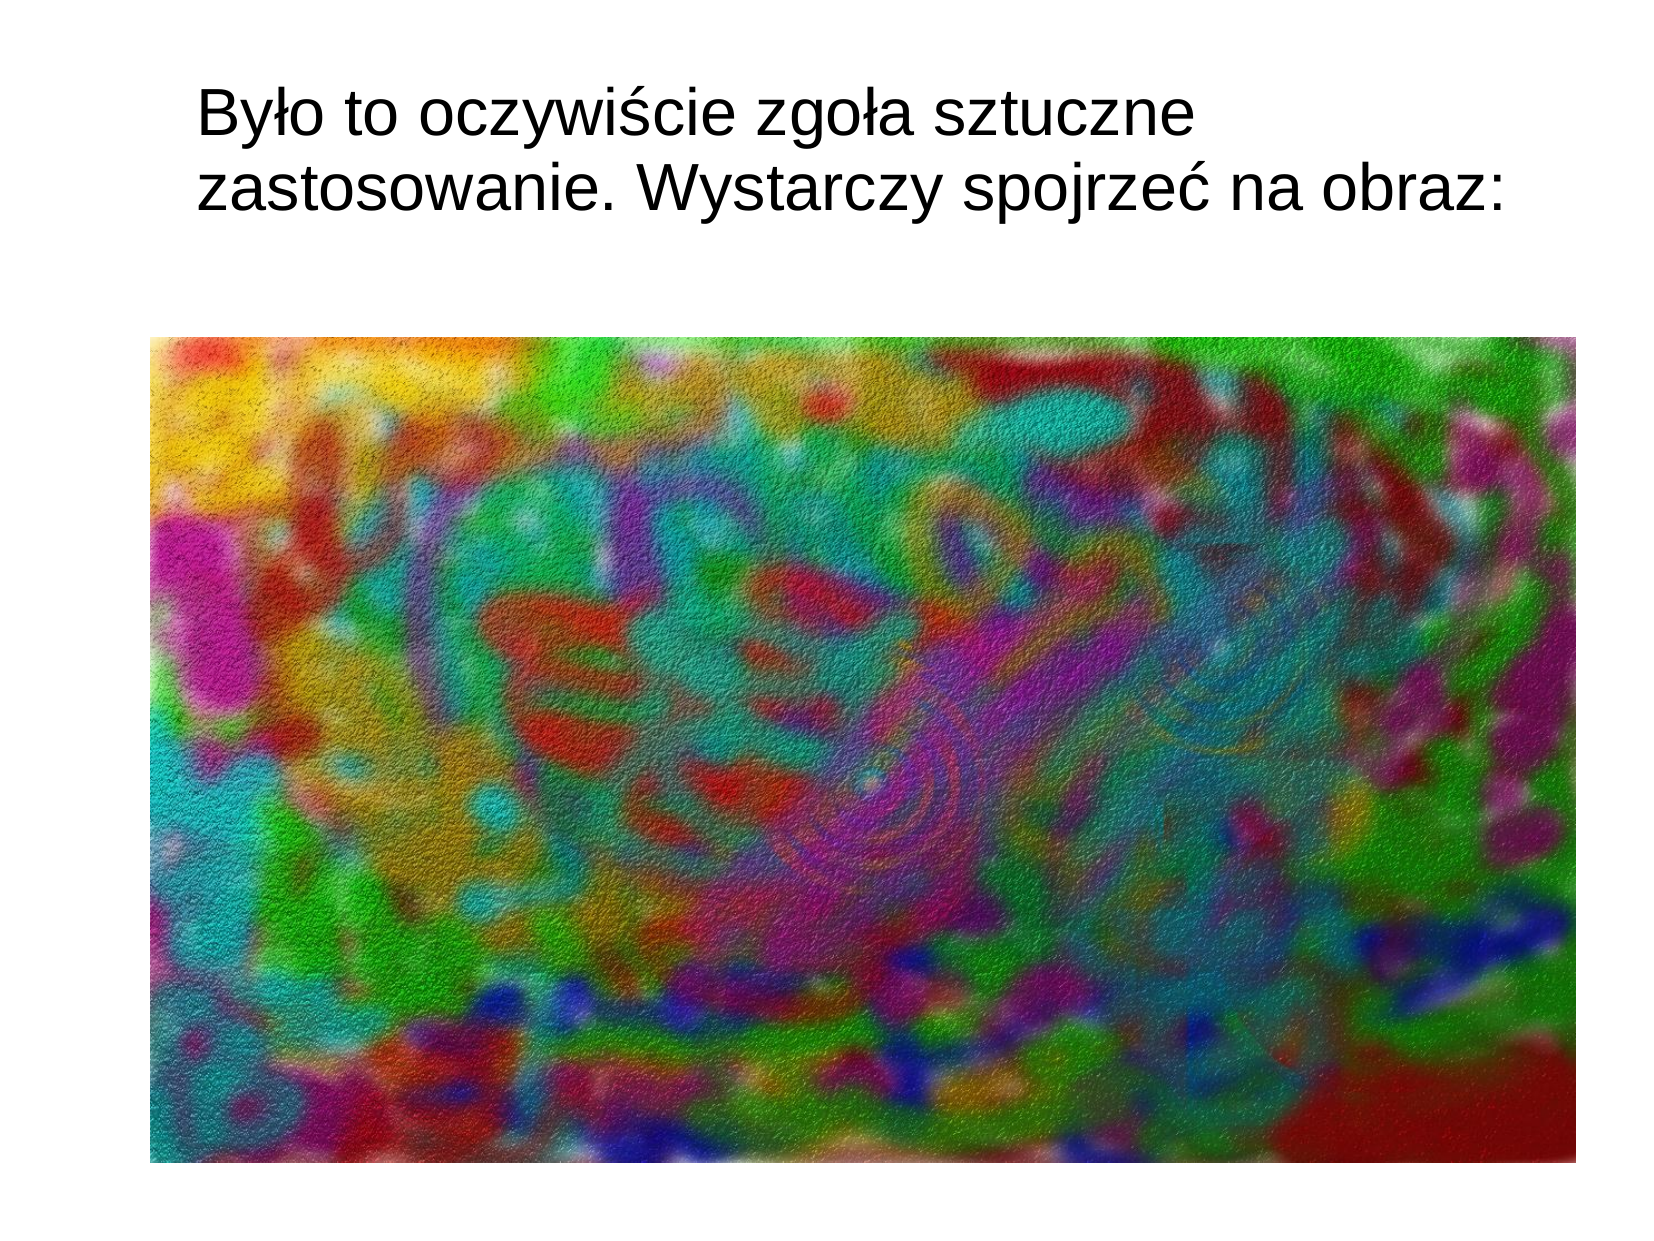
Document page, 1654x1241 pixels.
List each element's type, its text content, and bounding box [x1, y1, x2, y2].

list Było to oczywiście zgoła sztuczne zastosowanie. Wystarczy spojrzeć na obraz: [125, 75, 1538, 857]
picture [150, 337, 1576, 1163]
